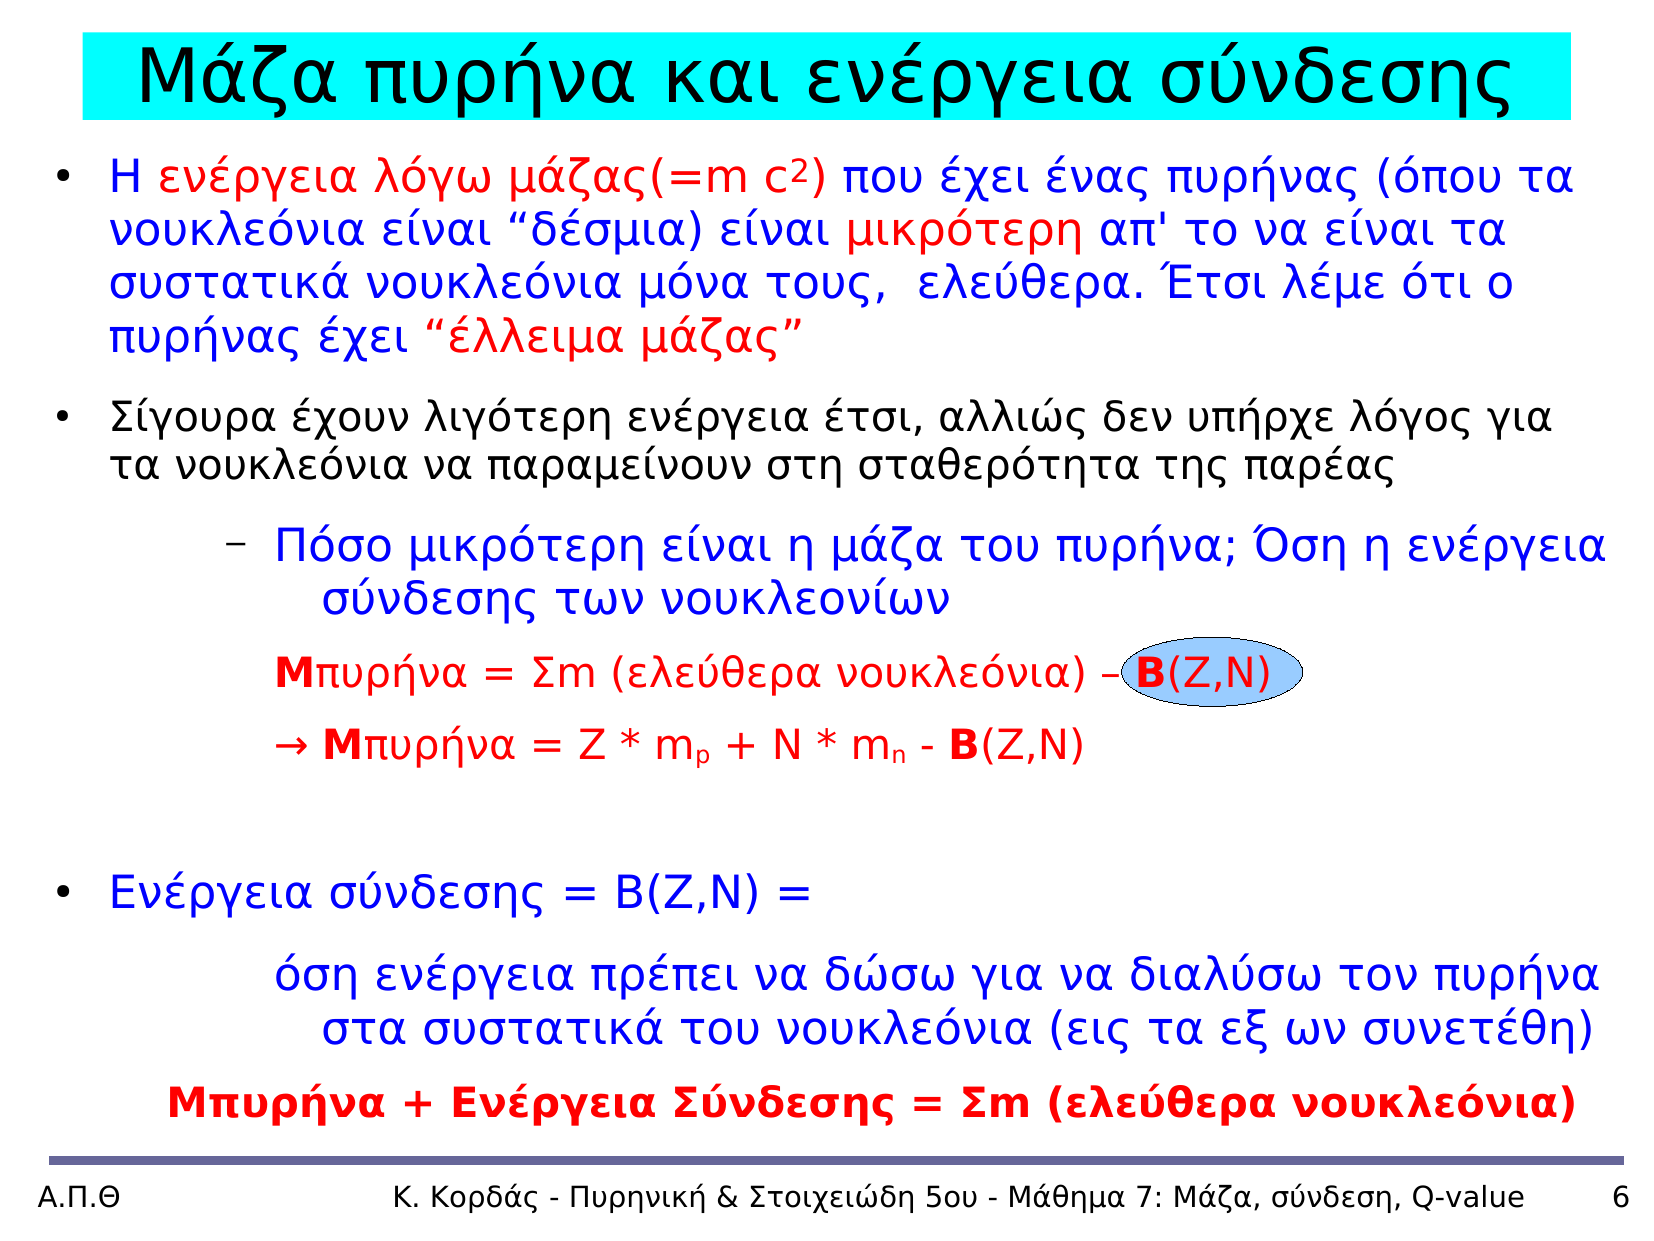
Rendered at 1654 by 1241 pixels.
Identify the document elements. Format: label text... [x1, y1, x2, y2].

list Η ενέργεια λόγω μάζας(=m c2) που έχει ένας πυρήνας (όπου τα νουκλεόνια είναι “δέσμια) είναι μικρότερη απ' το να είναι τα συστατικά νουκλεόνια μόνα τους, ελεύθερα. Έτσι λέμε ότι ο πυρήνας έχει “έλλειμα μάζας” Σίγουρα έχουν λιγότερη ενέργεια έτσι, αλλιώς δεν υπήρχε λόγος για τα νουκλεόνια να παραμείνουν στη σταθερότητα της παρέας Πόσο μικρότερη είναι η μάζα του πυρήνα; Όση η ενέργεια σύνδεσης των νουκλεονίων Μπυρήνα = Σm (ελεύθερα νουκλεόνια) – Β(Ζ,Ν) → Mπυρήνα = Z * mp + N * mn - Β(Ζ,Ν) Ενέργεια σύνδεσης = Β(Ζ,Ν) = όση ενέργεια πρέπει να δώσω για να διαλύσω τον πυρήνα στα συστατικά του νουκλεόνια (εις τα εξ ων συνετέθη) Μπυρήνα + Ενέργεια Σύνδεσης = Σm (ελεύθερα νουκλεόνια) [37, 150, 1613, 1166]
title Mάζα πυρήνα και ενέργεια σύνδεσης [82, 32, 1571, 120]
